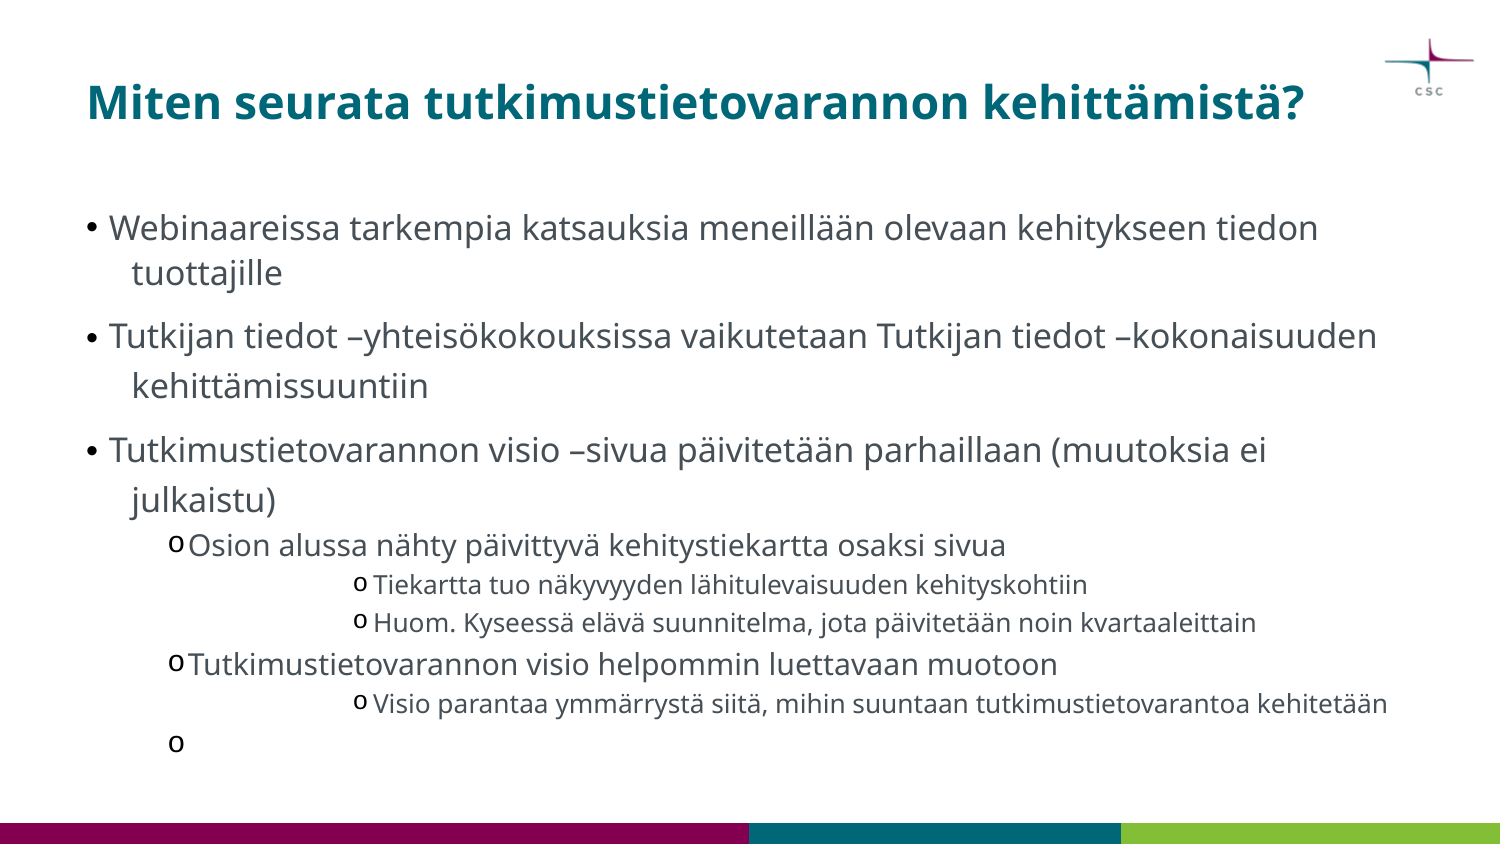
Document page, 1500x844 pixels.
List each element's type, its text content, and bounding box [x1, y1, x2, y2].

list Webinaareissa tarkempia katsauksia meneillään olevaan kehitykseen tiedon tuottajille Tutkijan tiedot –yhteisökokouksissa vaikutetaan Tutkijan tiedot –kokonaisuuden kehittämissuuntiin Tutkimustietovarannon visio –sivua päivitetään parhaillaan (muutoksia ei julkaistu) Osion alussa nähty päivittyvä kehitystiekartta osaksi sivua Tiekartta tuo näkyvyyden lähitulevaisuuden kehityskohtiin Huom. Kyseessä elävä suunnitelma, jota päivitetään noin kvartaaleittain Tutkimustietovarannon visio helpommin luettavaan muotoon Visio parantaa ymmärrystä siitä, mihin suuntaan tutkimustietovarantoa kehitetään [75, 197, 1404, 754]
title Miten seurata tutkimustietovarannon kehittämistä? [75, 30, 1346, 172]
